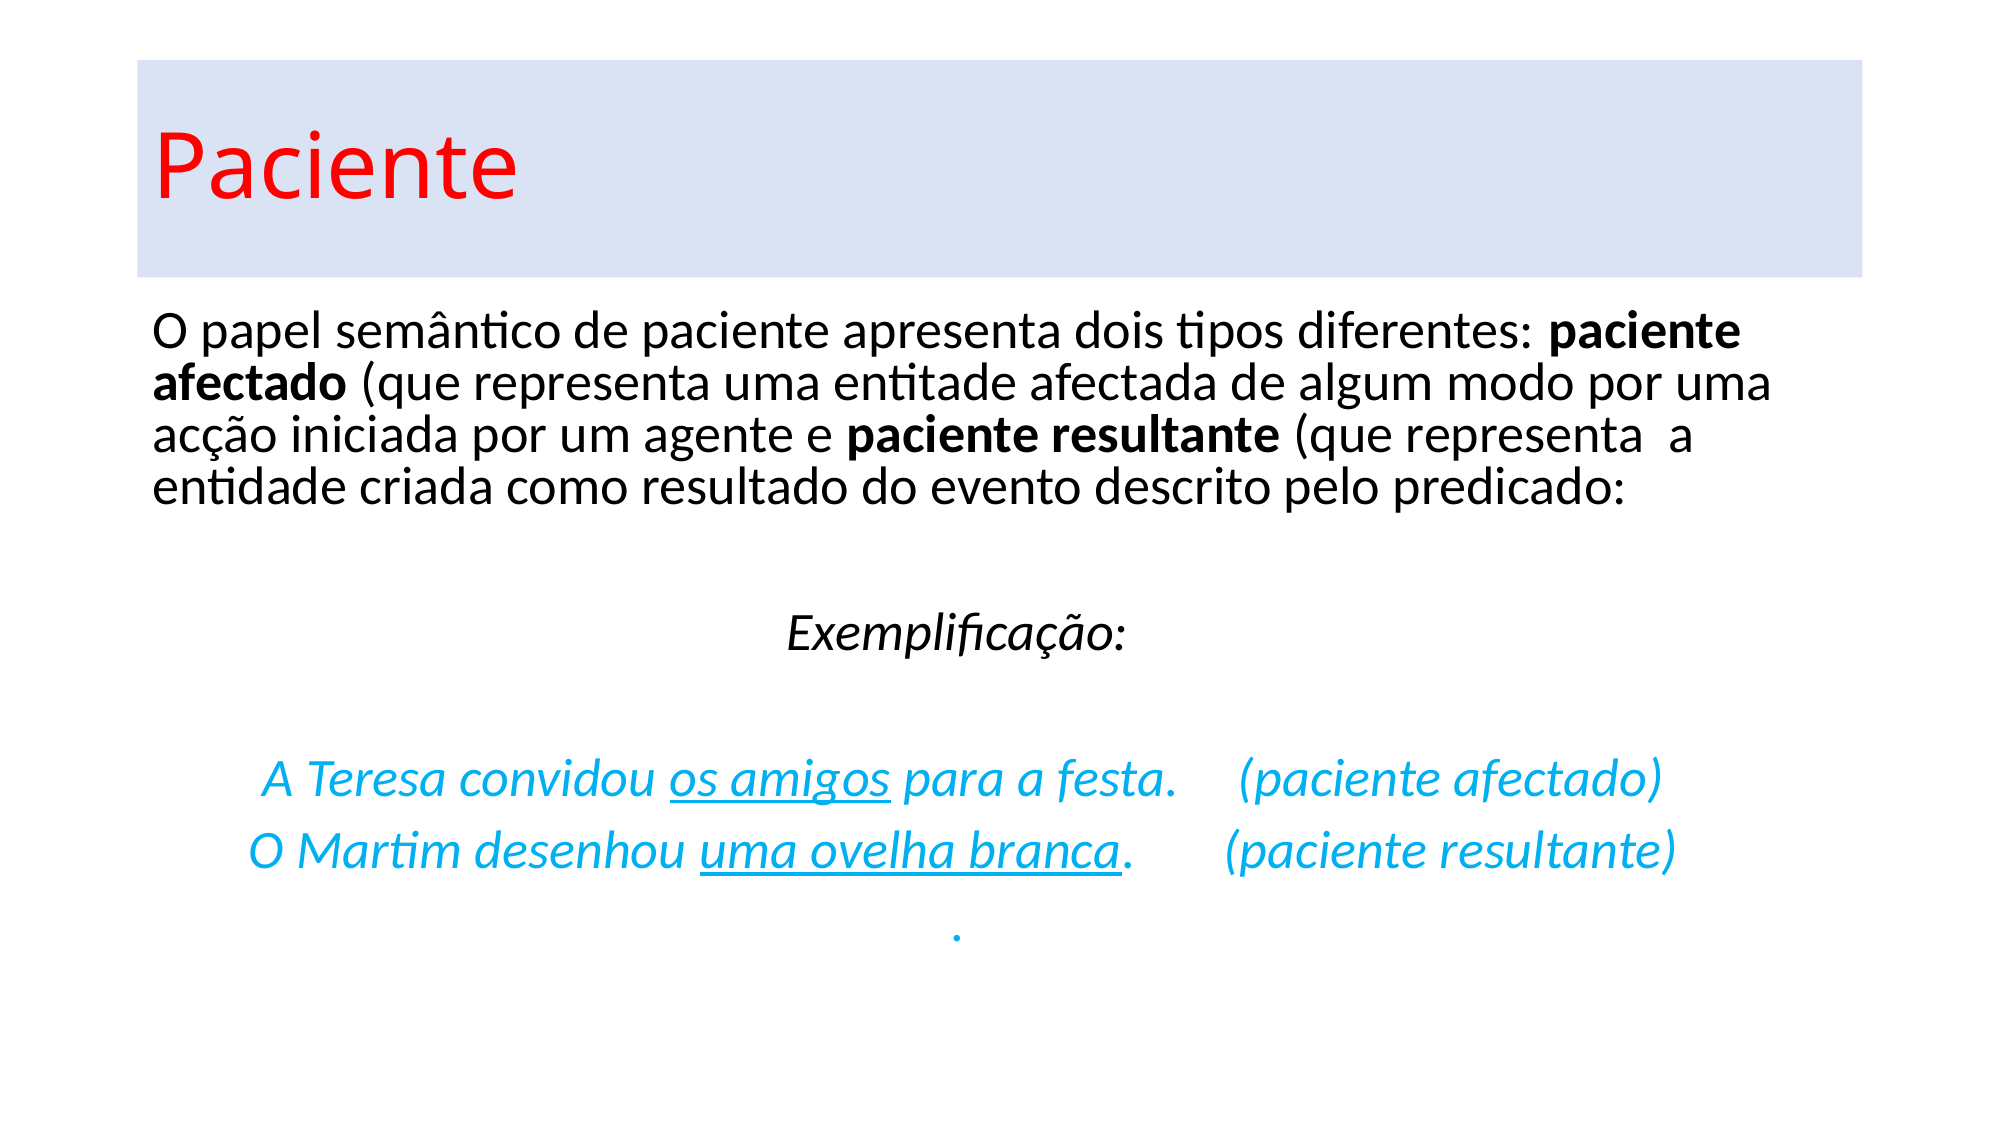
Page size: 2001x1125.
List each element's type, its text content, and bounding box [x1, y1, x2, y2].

list O papel semântico de paciente apresenta dois tipos diferentes: paciente afectado (que representa uma entitade afectada de algum modo por uma acção iniciada por um agente e paciente resultante (que representa a entidade criada como resultado do evento descrito pelo predicado: Exemplificação: A Teresa convidou os amigos para a festa. (paciente afectado) O Martim desenhou uma ovelha branca. (paciente resultante) . [137, 299, 1863, 1014]
title Paciente [137, 59, 1863, 278]
